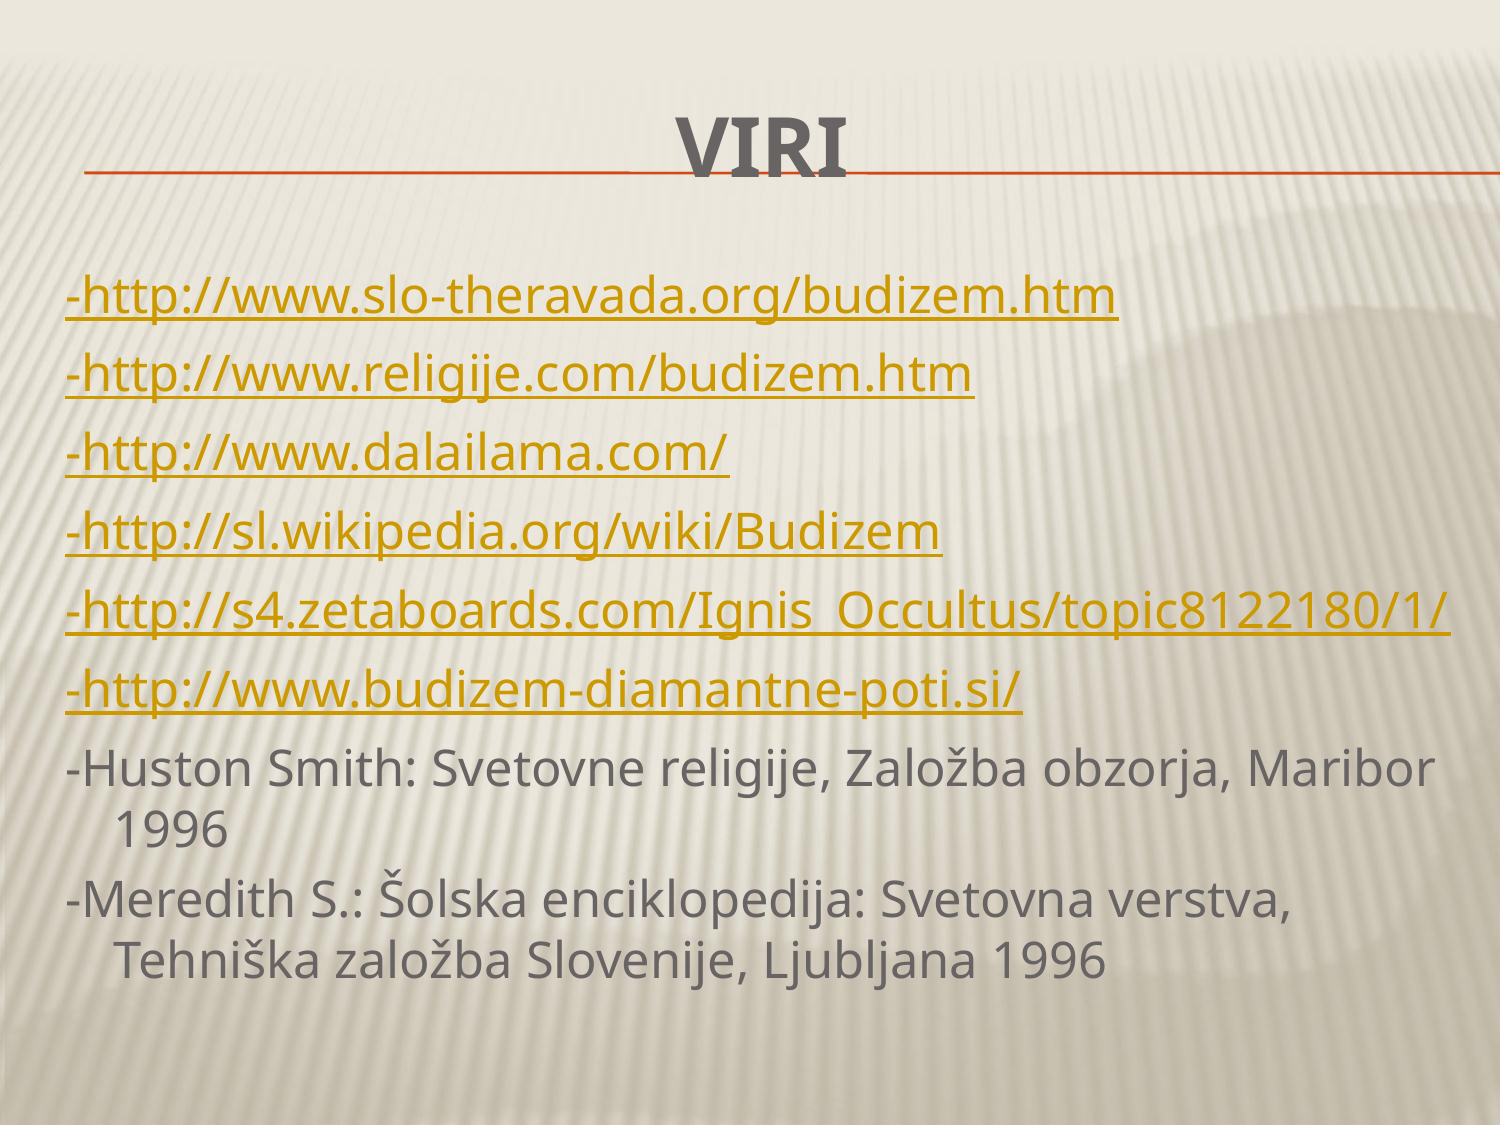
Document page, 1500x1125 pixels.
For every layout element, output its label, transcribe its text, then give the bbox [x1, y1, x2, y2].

list -http://www.slo-theravada.org/budizem.htm -http://www.religije.com/budizem.htm -http://www.dalailama.com/ -http://sl.wikipedia.org/wiki/Budizem -http://s4.zetaboards.com/Ignis_Occultus/topic8122180/1/ -http://www.budizem-diamantne-poti.si/ -Huston Smith: Svetovne religije, Založba obzorja, Maribor 1996 -Meredith S.: Šolska enciklopedija: Svetovna verstva, Tehniška založba Slovenije, Ljubljana 1996 [50, 254, 1475, 998]
title Viri [50, 75, 1475, 213]
picture [0, 0, 1500, 1125]
